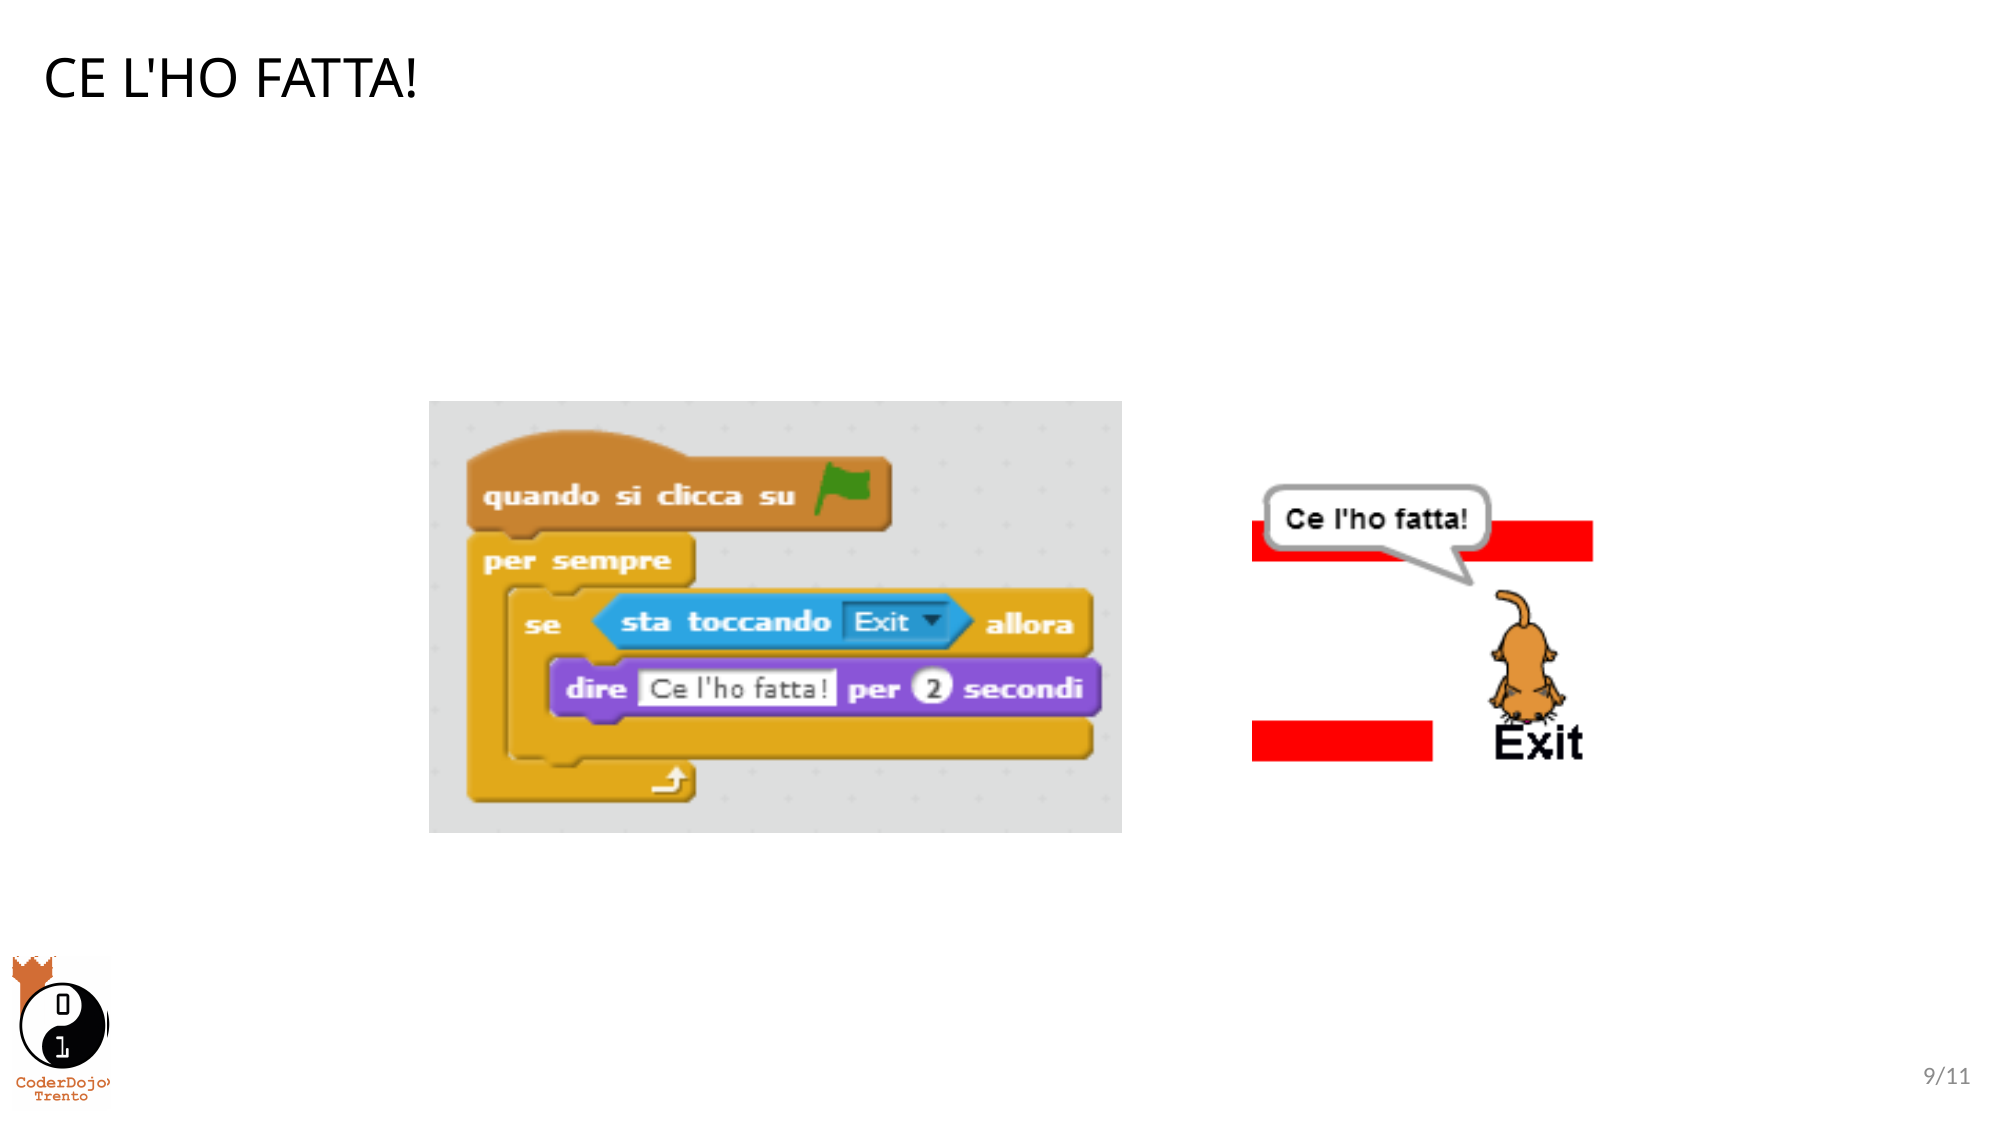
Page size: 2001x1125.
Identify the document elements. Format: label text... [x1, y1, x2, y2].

picture [429, 401, 1122, 833]
picture [1252, 456, 1604, 768]
text_box CE L'HO FATTA! [28, 31, 493, 123]
picture [12, 956, 111, 1111]
